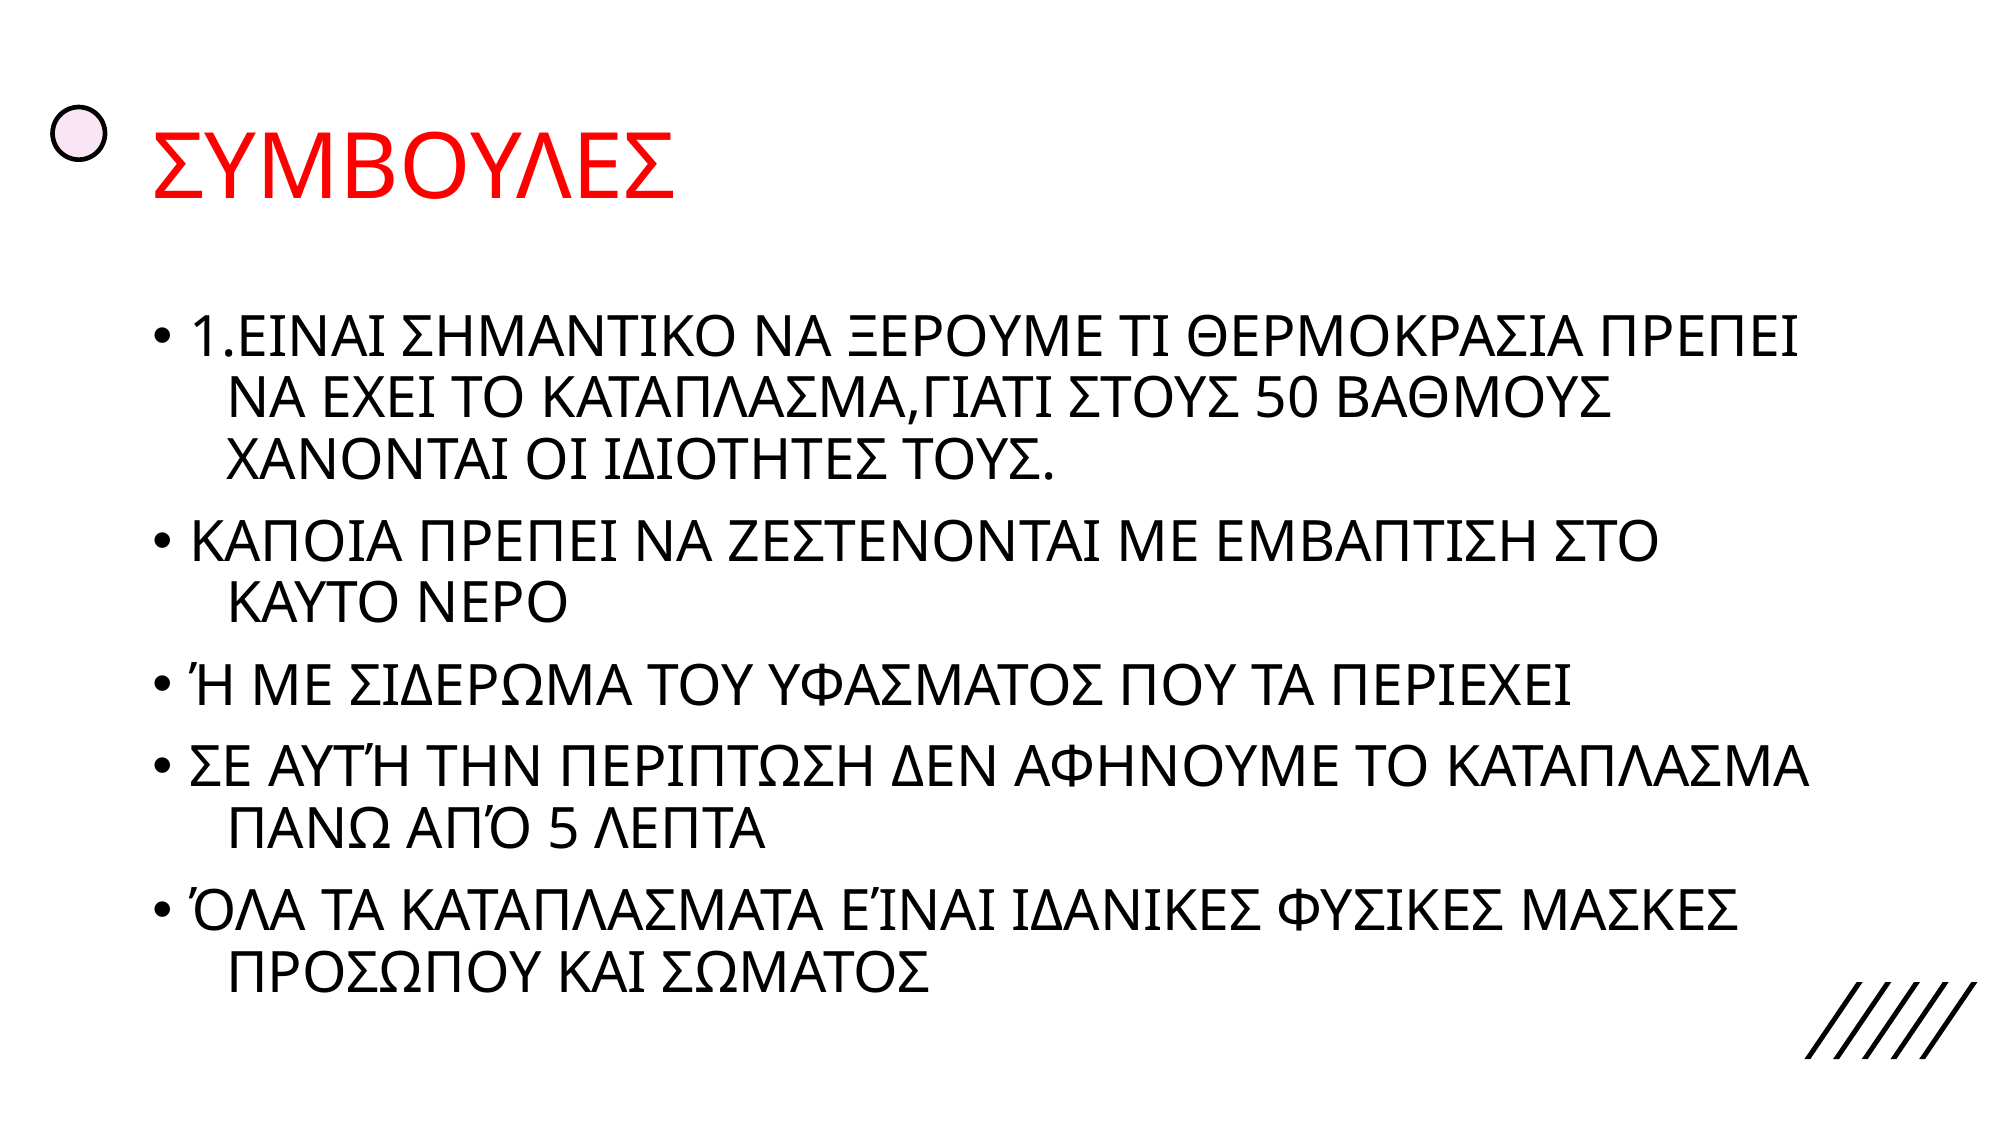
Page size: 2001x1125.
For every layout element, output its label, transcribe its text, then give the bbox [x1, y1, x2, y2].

title ΣΥΜΒΟΥΛΕΣ [137, 59, 720, 278]
list 1.ΕΙΝΑΙ ΣΗΜΑΝΤΙΚΟ ΝΑ ΞΕΡΟΥΜΕ ΤΙ ΘΕΡΜΟΚΡΑΣΙΑ ΠΡΕΠΕΙ ΝΑ ΕΧΕΙ ΤΟ ΚΑΤΑΠΛΑΣΜΑ,ΓΙΑΤΙ ΣΤΟΥΣ 50 ΒΑΘΜΟΥΣ ΧΑΝΟΝΤΑΙ ΟΙ ΙΔΙΟΤΗΤΕΣ ΤΟΥΣ. ΚΑΠΟΙΑ ΠΡΕΠΕΙ ΝΑ ΖΕΣΤΕΝΟΝΤΑΙ ΜΕ ΕΜΒΑΠΤΙΣΗ ΣΤΟ ΚΑΥΤΟ ΝΕΡΟ Ή ΜΕ ΣΙΔΕΡΩΜΑ ΤΟΥ ΥΦΑΣΜΑΤΟΣ ΠΟΥ ΤΑ ΠΕΡΙΕΧΕΙ ΣΕ ΑΥΤΉ ΤΗΝ ΠΕΡΙΠΤΩΣΗ ΔΕΝ ΑΦΗΝΟΥΜΕ ΤΟ ΚΑΤΑΠΛΑΣΜΑ ΠΑΝΩ ΑΠΌ 5 ΛΕΠΤΑ ΌΛΑ ΤΑ ΚΑΤΑΠΛΑΣΜΑΤΑ ΕΊΝΑΙ ΙΔΑΝΙΚΕΣ ΦΥΣΙΚΕΣ ΜΑΣΚΕΣ ΠΡΟΣΩΠΟΥ ΚΑΙ ΣΩΜΑΤΟΣ [137, 299, 1863, 1014]
